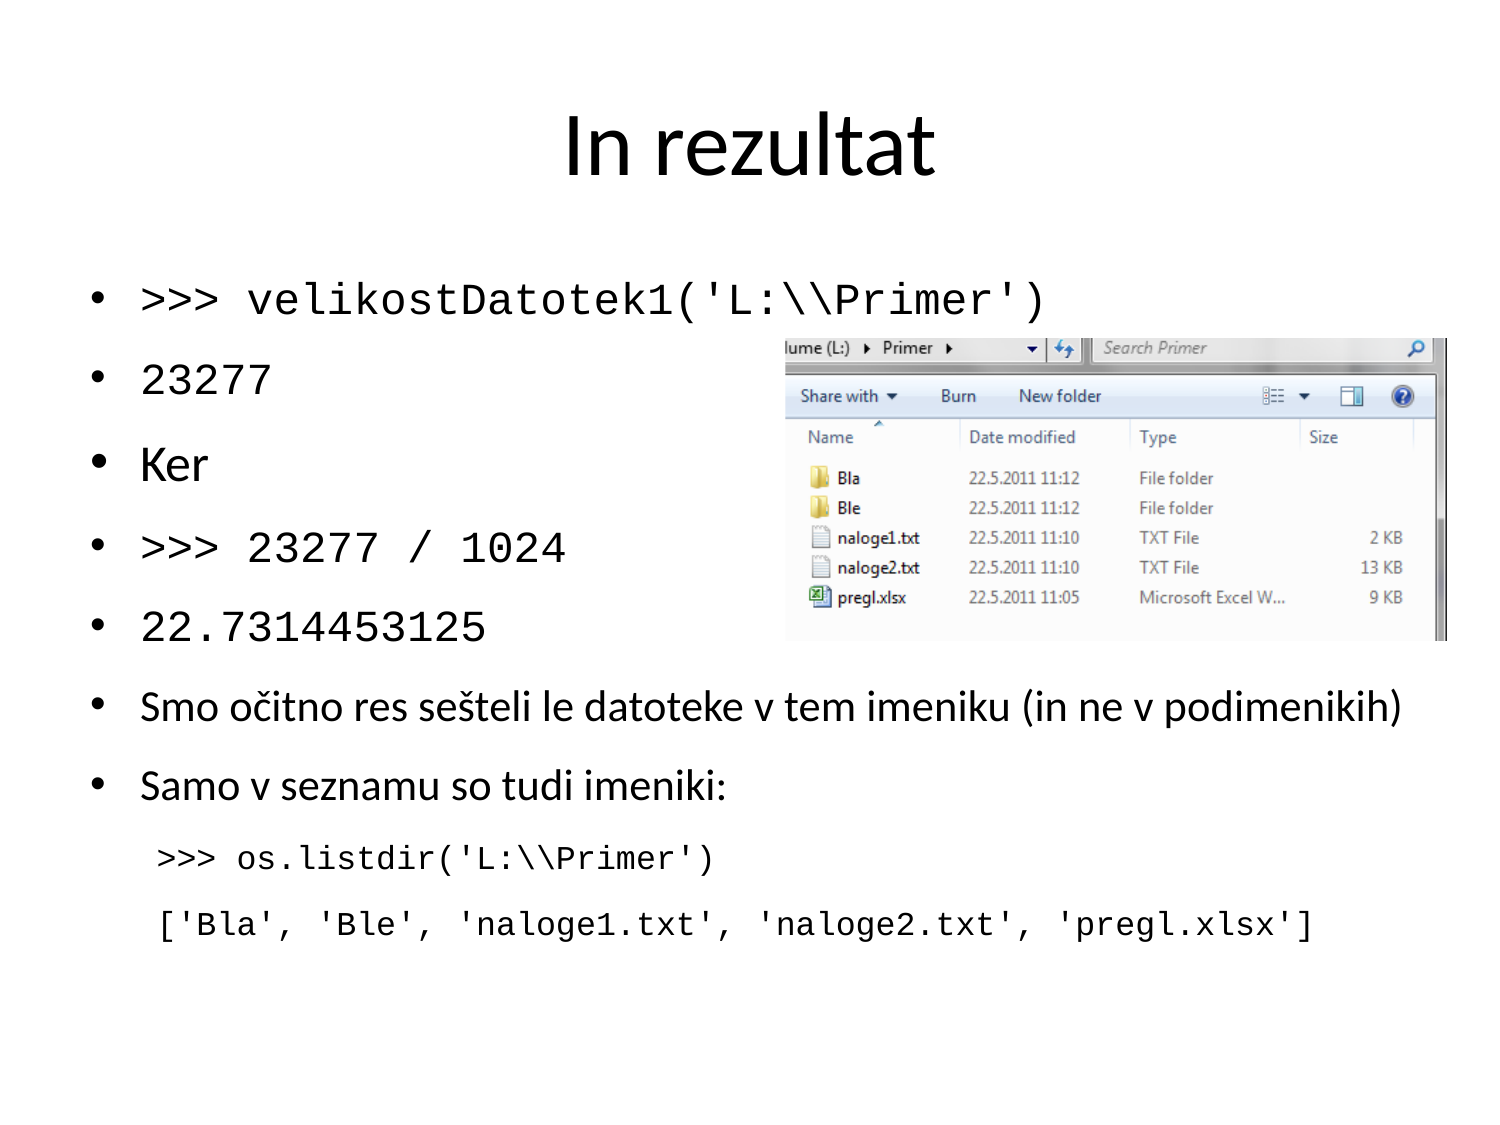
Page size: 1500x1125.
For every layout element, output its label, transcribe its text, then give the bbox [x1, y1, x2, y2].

list >>> velikostDatotek1('L:\\Primer') 23277 Ker >>> 23277 / 1024 22.7314453125 Smo očitno res sešteli le datoteke v tem imeniku (in ne v podimenikih) Samo v seznamu so tudi imeniki: >>> os.listdir('L:\\Primer') ['Bla', 'Ble', 'naloge1.txt', 'naloge2.txt', 'pregl.xlsx'] [75, 262, 1425, 1005]
title In rezultat [75, 45, 1425, 233]
picture [785, 338, 1447, 641]
